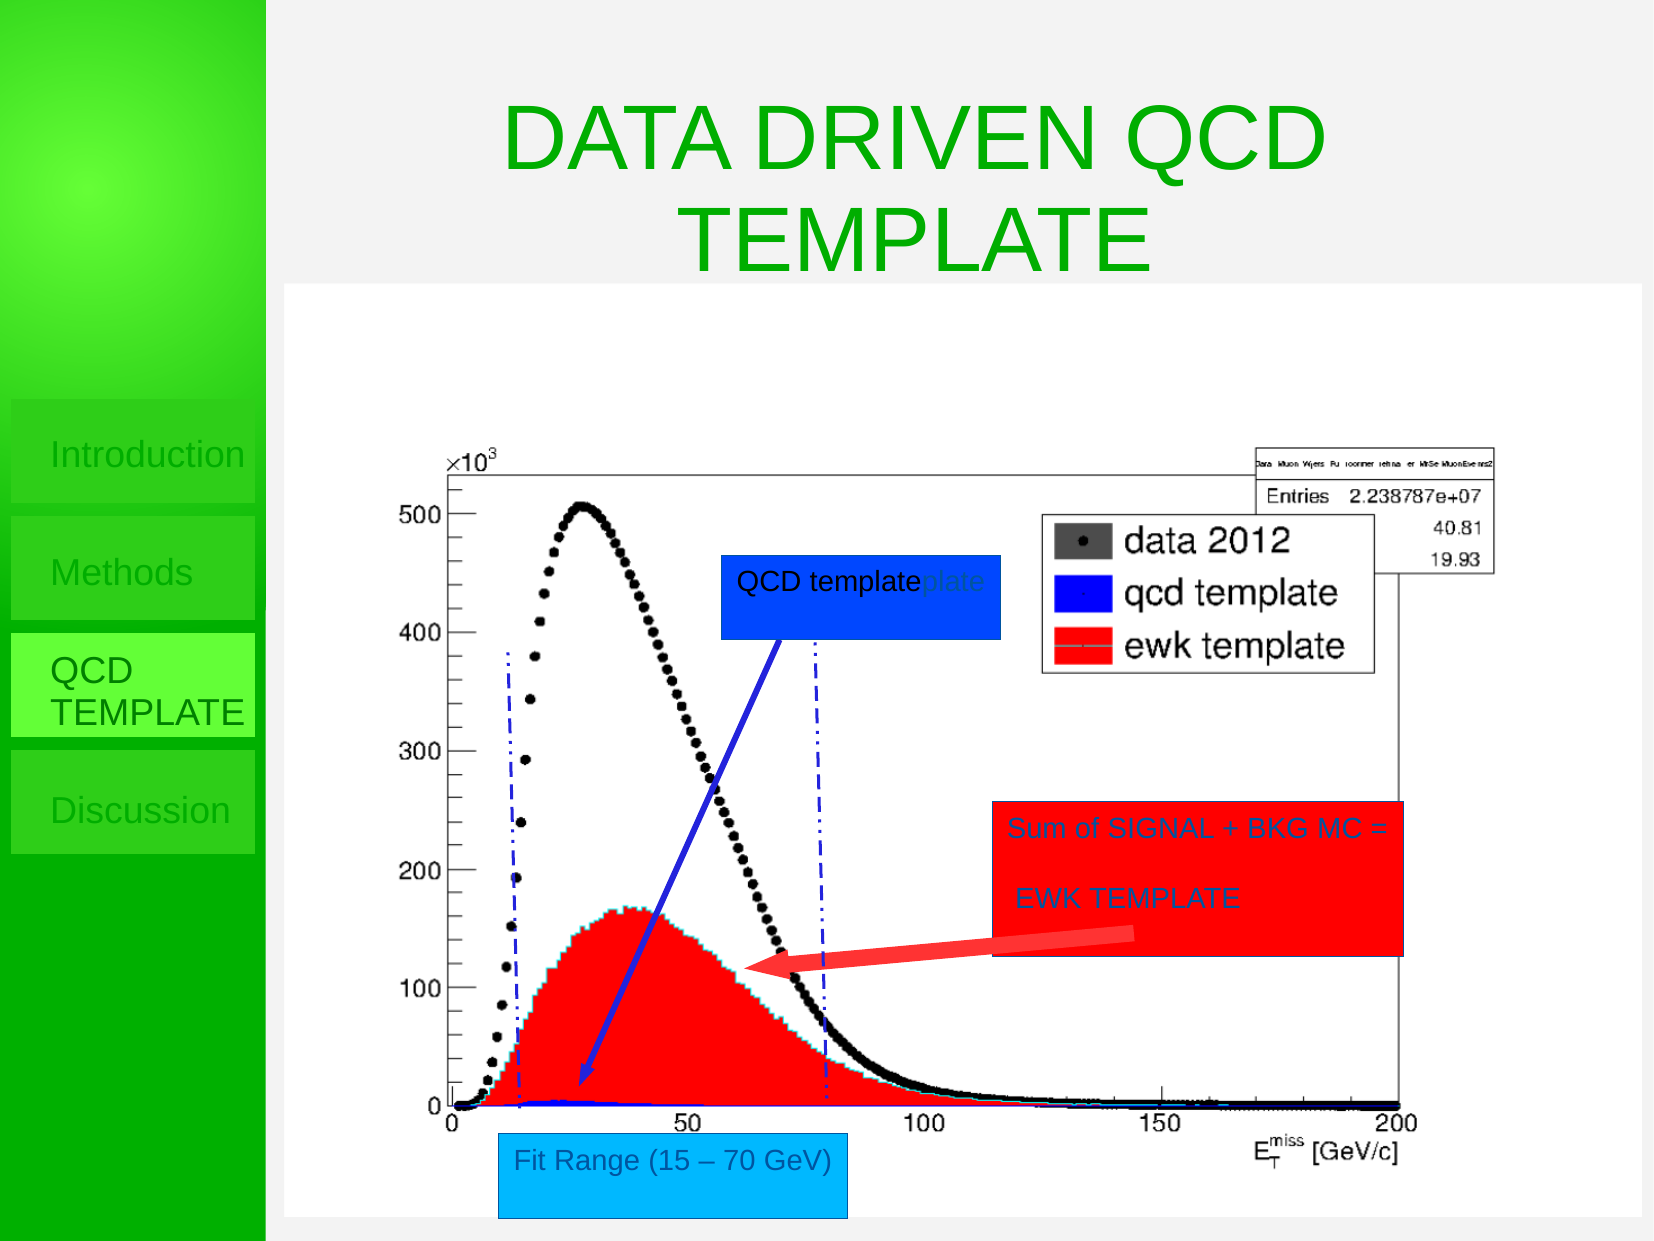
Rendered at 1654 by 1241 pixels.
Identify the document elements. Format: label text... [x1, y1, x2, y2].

text_box Introduction [35, 425, 283, 483]
title DATA DRIVEN QCD TEMPLATE [283, 70, 1548, 283]
text_box Fit Range (15 – 70 GeV) [498, 1133, 848, 1219]
text_box QCD TEMPLATE [35, 642, 265, 741]
picture [283, 283, 1642, 1217]
text_box QCD templateplate [721, 555, 1001, 640]
text_box Methods [35, 544, 252, 602]
text_box Sum of SIGNAL + BKG MC = EWK TEMPLATE [992, 801, 1404, 957]
text_box Discussion [35, 781, 283, 839]
